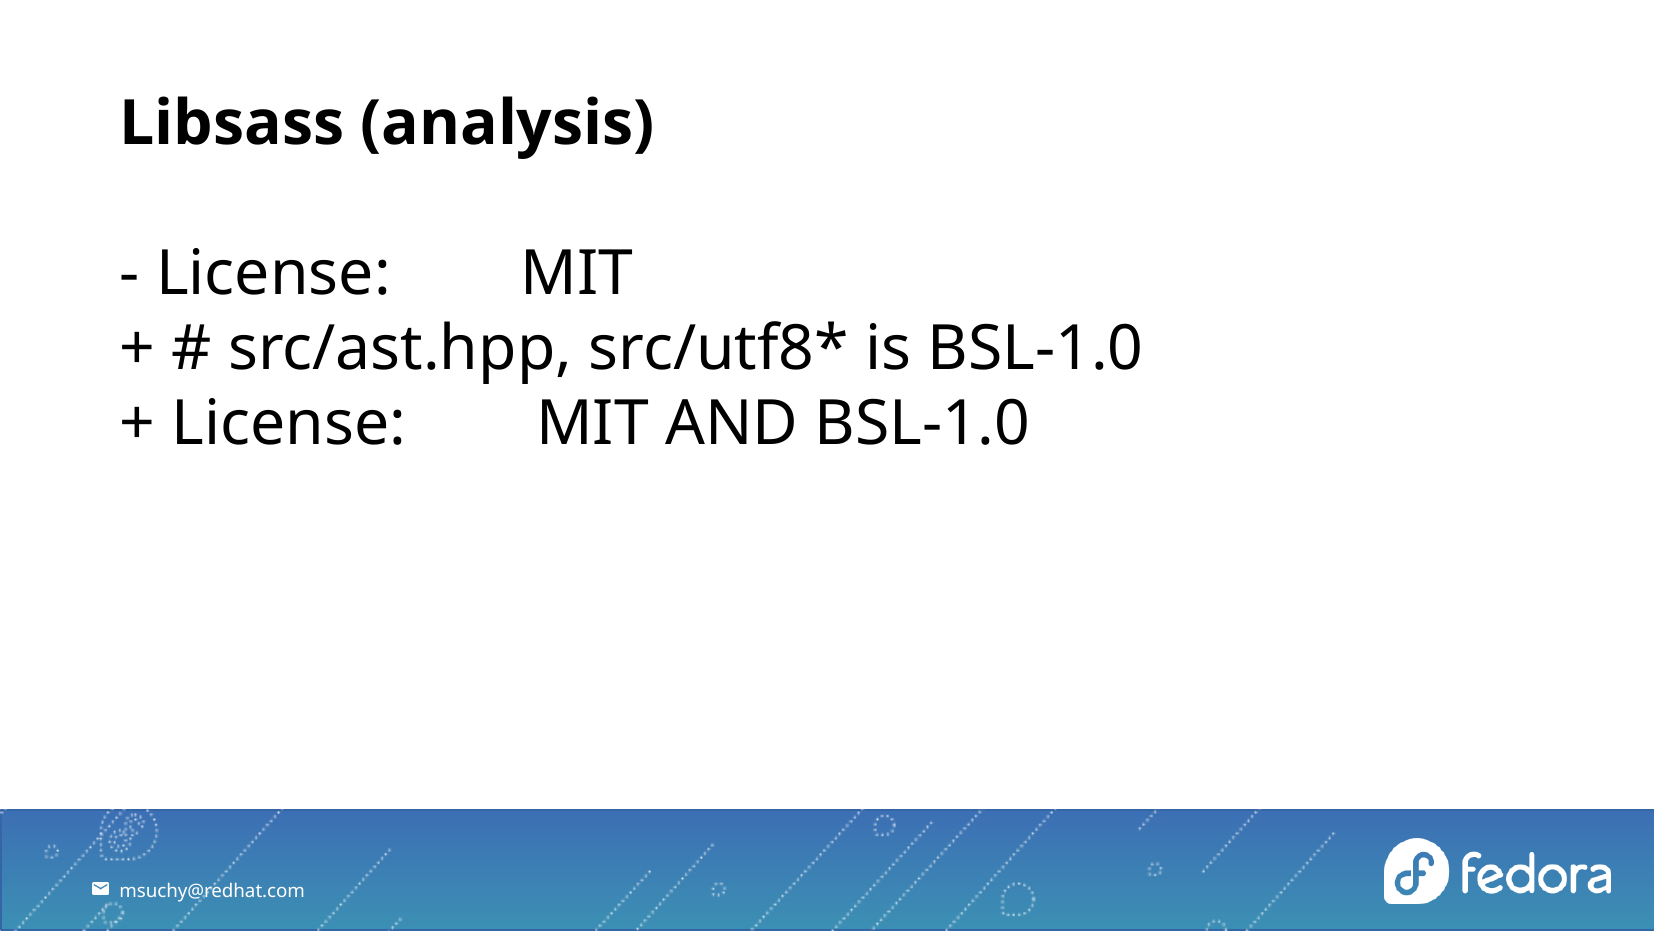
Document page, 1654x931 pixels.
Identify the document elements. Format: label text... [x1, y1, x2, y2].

picture [0, 484, 1374, 931]
text_box Libsass (analysis) - License: MIT + # src/ast.hpp, src/utf8* is BSL-1.0 + License: MIT AND BSL-1.0 [104, 75, 1620, 792]
picture [1384, 838, 1611, 904]
